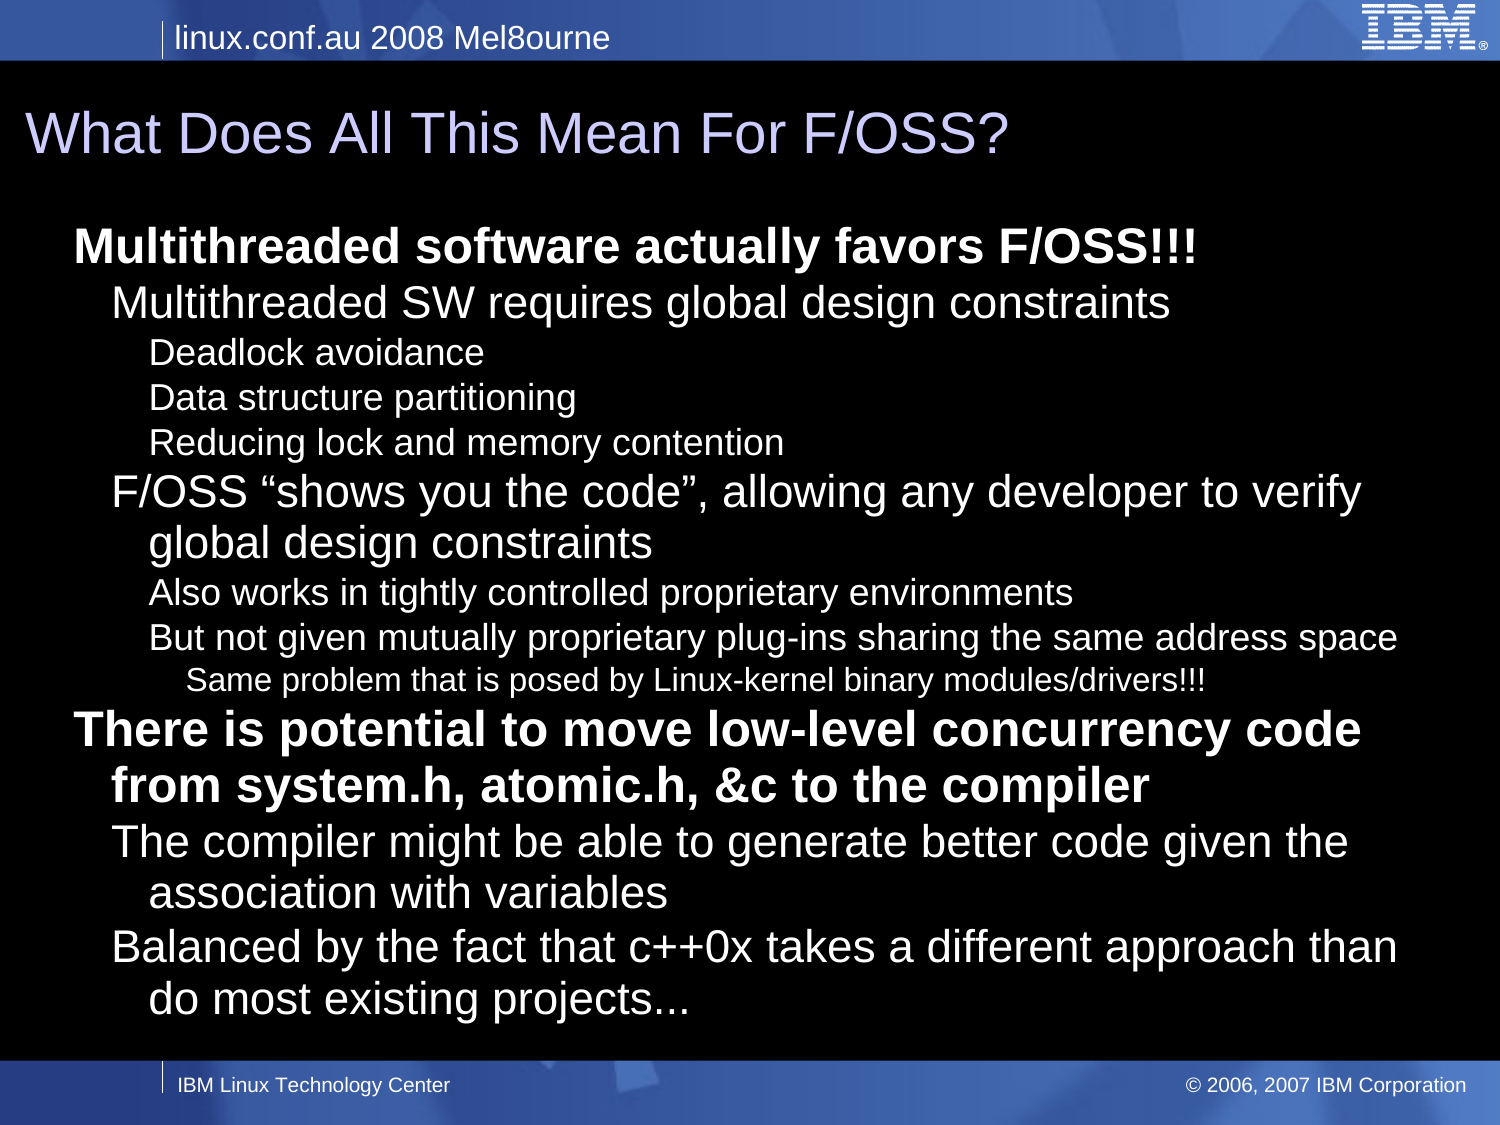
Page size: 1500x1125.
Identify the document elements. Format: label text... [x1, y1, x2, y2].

title What Does All This Mean For F/OSS? [25, 102, 1378, 170]
picture [0, 0, 1500, 60]
list Multithreaded software actually favors F/OSS!!! Multithreaded SW requires global design constraints Deadlock avoidance Data structure partitioning Reducing lock and memory contention F/OSS “shows you the code”, allowing any developer to verify global design constraints Also works in tightly controlled proprietary environments But not given mutually proprietary plug-ins sharing the same address space Same problem that is posed by Linux-kernel binary modules/drivers!!! There is potential to move low-level concurrency code from system.h, atomic.h, &c to the compiler The compiler might be able to generate better code given the association with variables Balanced by the fact that c++0x takes a different approach than do most existing projects... [73, 218, 1438, 1046]
picture [0, 1061, 1500, 1125]
